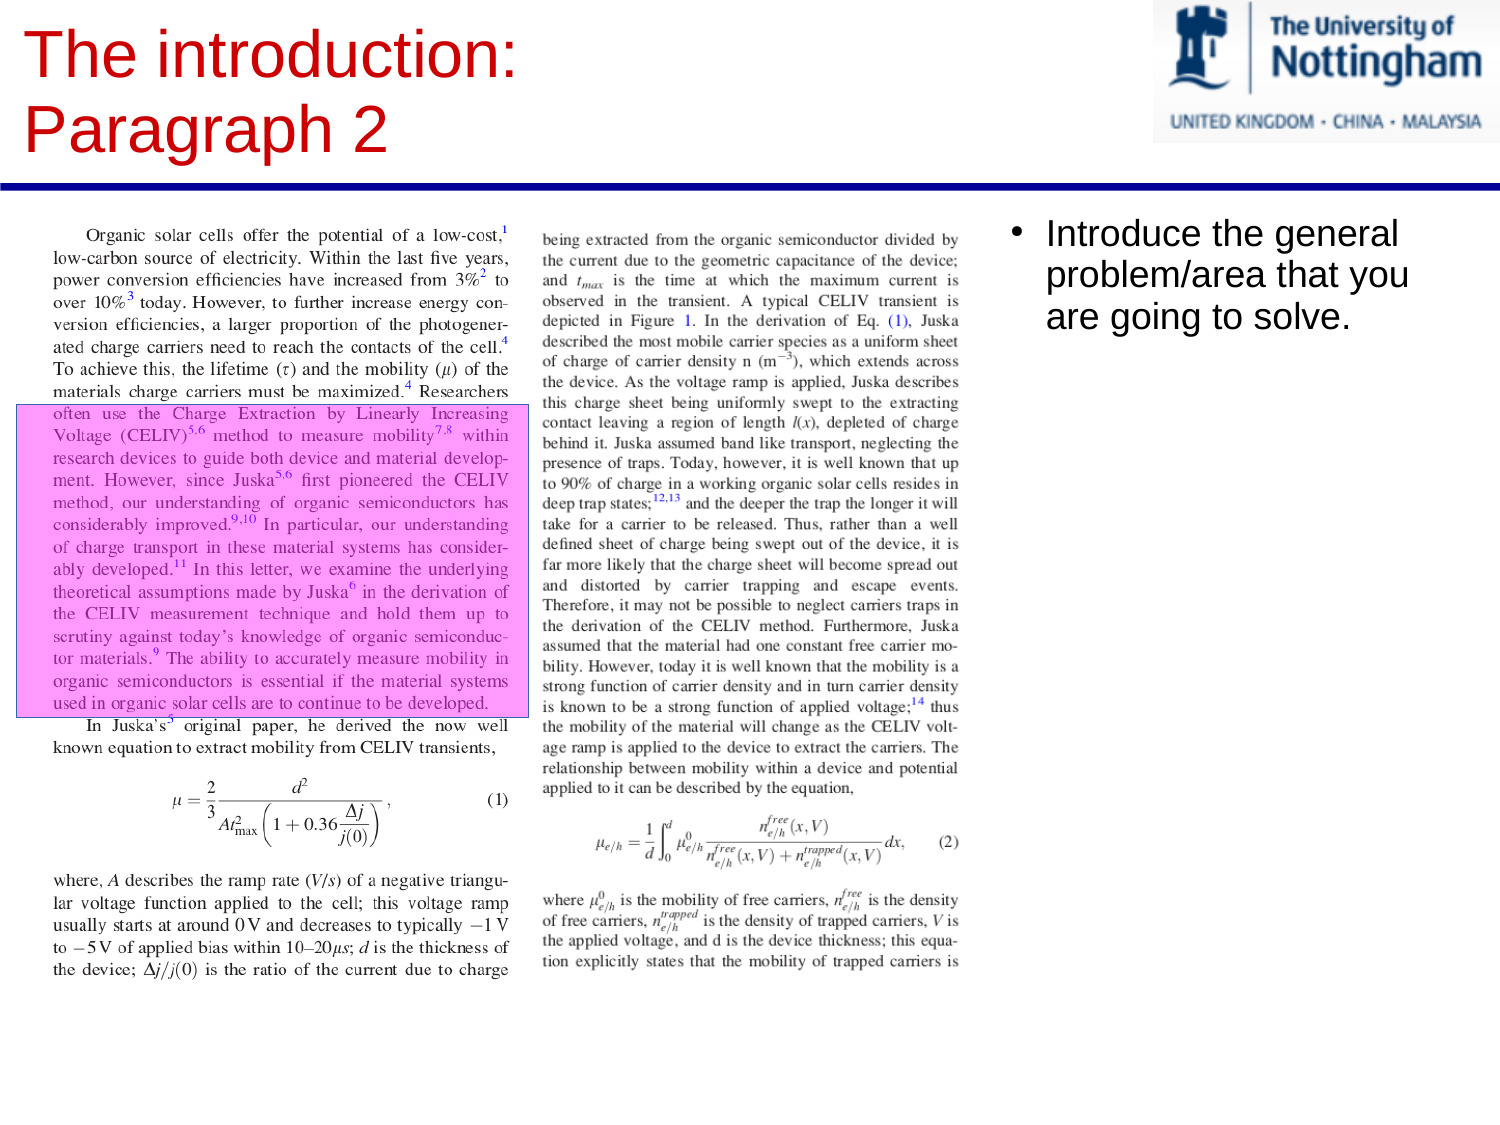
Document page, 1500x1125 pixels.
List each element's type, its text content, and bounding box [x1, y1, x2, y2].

picture [28, 718, 520, 989]
text_box [16, 404, 529, 718]
picture [1153, 0, 1500, 143]
picture [28, 212, 520, 404]
text_box Introduce the general problem/area that you are going to solve. [995, 204, 1466, 346]
picture [527, 220, 972, 983]
text_box The introduction: Paragraph 2 [8, 9, 902, 174]
